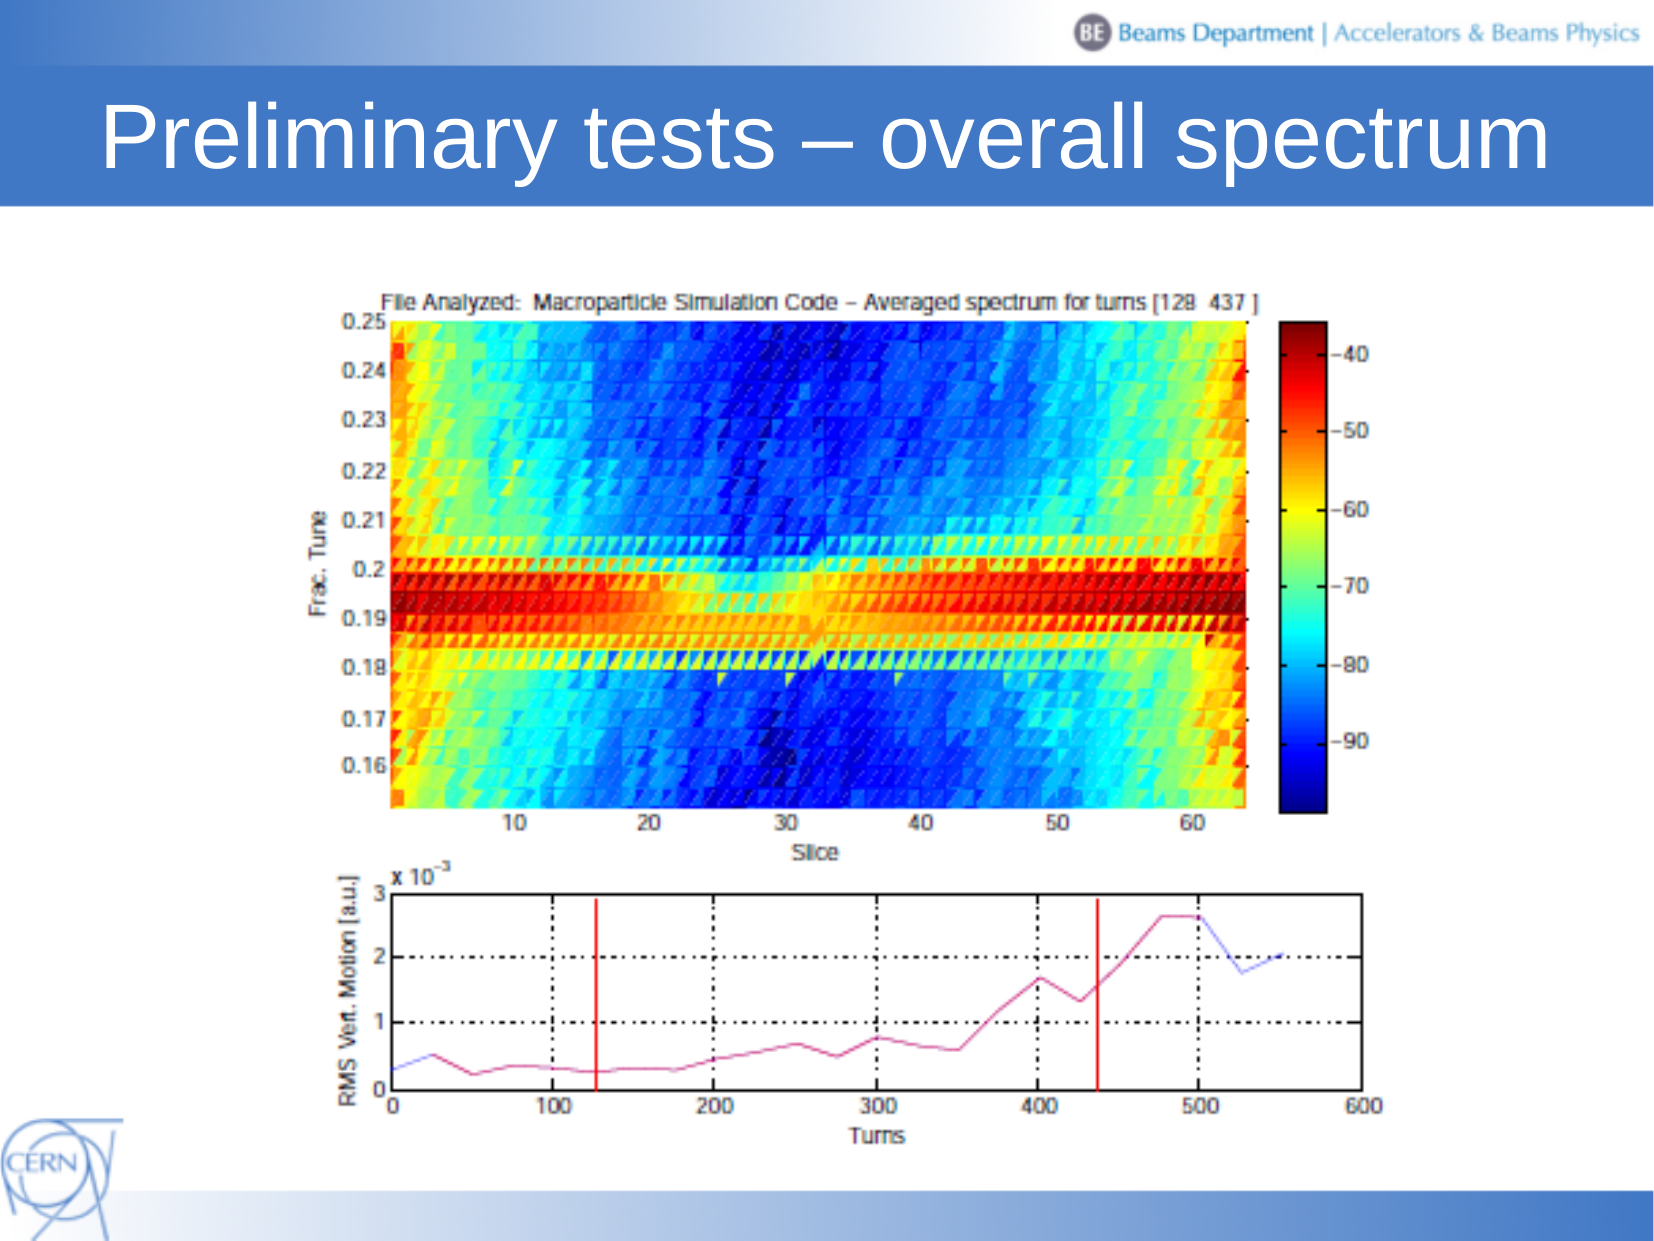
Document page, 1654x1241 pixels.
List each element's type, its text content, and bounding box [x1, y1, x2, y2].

title Preliminary tests – overall spectrum [82, 49, 1571, 226]
picture [0, 0, 1654, 1241]
